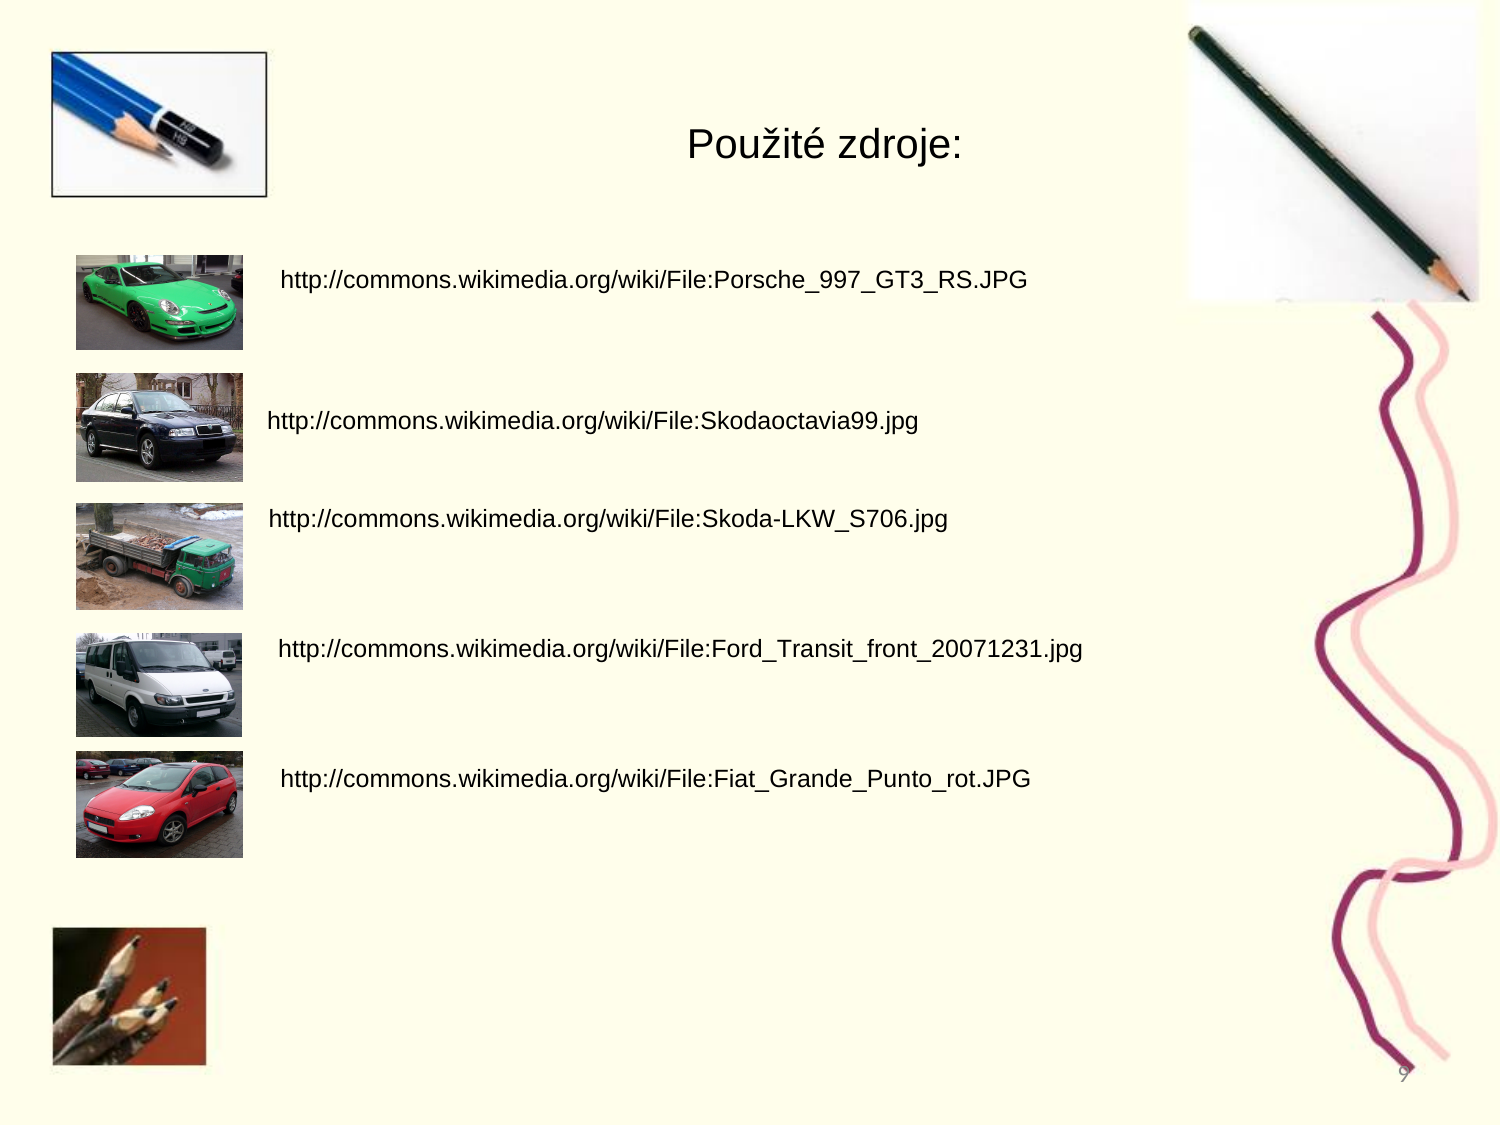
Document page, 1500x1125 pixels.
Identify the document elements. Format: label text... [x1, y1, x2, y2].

text_box http://commons.wikimedia.org/wiki/File:Fiat_Grande_Punto_rot.JPG [265, 754, 1057, 801]
text_box http://commons.wikimedia.org/wiki/File:Skoda-LKW_S706.jpg [253, 495, 974, 541]
text_box http://commons.wikimedia.org/wiki/File:Ford_Transit_front_20071231.jpg [263, 624, 1101, 671]
text_box http://commons.wikimedia.org/wiki/File:Porsche_997_GT3_RS.JPG [265, 255, 1093, 301]
title Použité zdroje: [75, 67, 1426, 184]
picture [0, 0, 1500, 1125]
text_box http://commons.wikimedia.org/wiki/File:Skodaoctavia99.jpg [252, 397, 936, 443]
